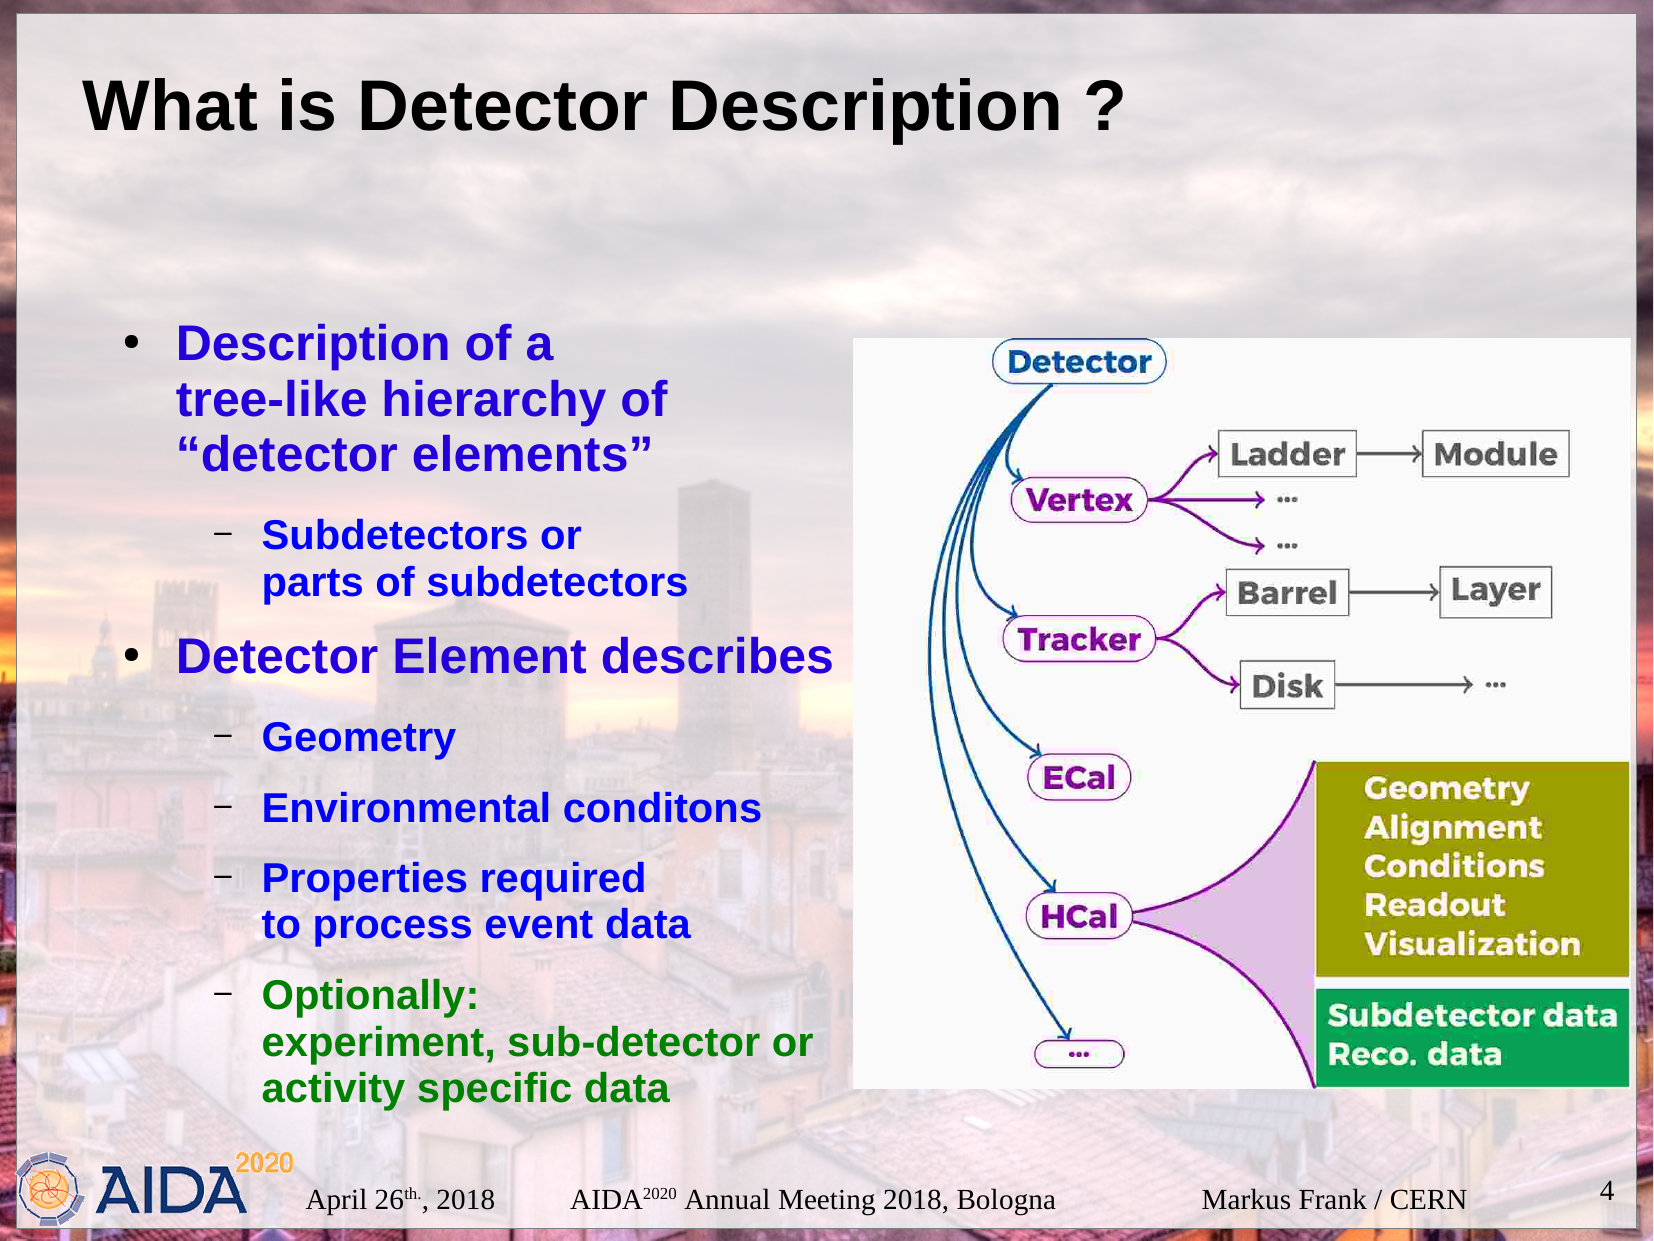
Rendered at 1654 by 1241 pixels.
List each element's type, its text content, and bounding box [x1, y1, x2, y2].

picture [0, 0, 1654, 1241]
list Description of a tree-like hierarchy of “detector elements” Subdetectors or parts of subdetectors Detector Element describes Geometry Environmental conditons Properties required to process event data Optionally: experiment, sub-detector or activity specific data [104, 315, 848, 1119]
title What is Detector Description ? [82, 19, 1535, 191]
